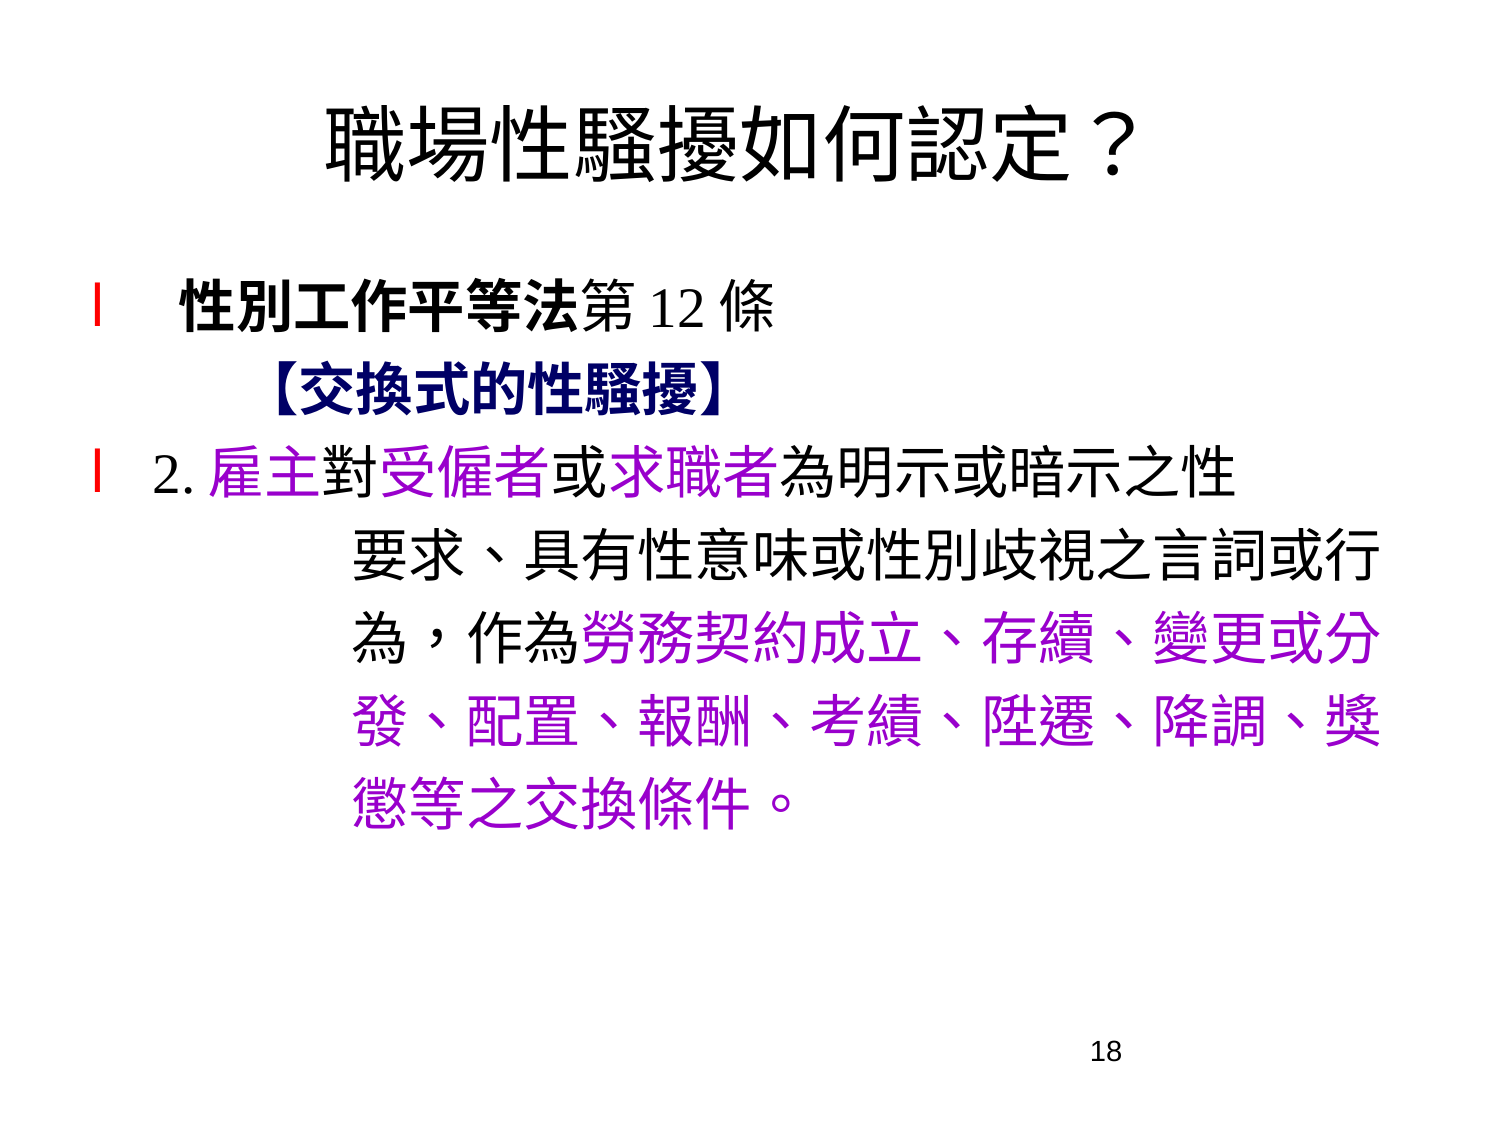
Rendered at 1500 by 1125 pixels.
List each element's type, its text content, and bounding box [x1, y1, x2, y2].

list 性別工作平等法第12條 【交換式的性騷擾】 2.雇主對受僱者或求職者為明示或暗示之性 要求、具有性意味或性別歧視之言詞或行 為，作為勞務契約成立、存續、變更或分 發、配置、報酬、考績、陞遷、降調、獎 懲等之交換條件。 [75, 262, 1447, 1024]
text_box [1074, 1024, 1426, 1103]
title 職場性騷擾如何認定？ [75, 45, 1426, 233]
